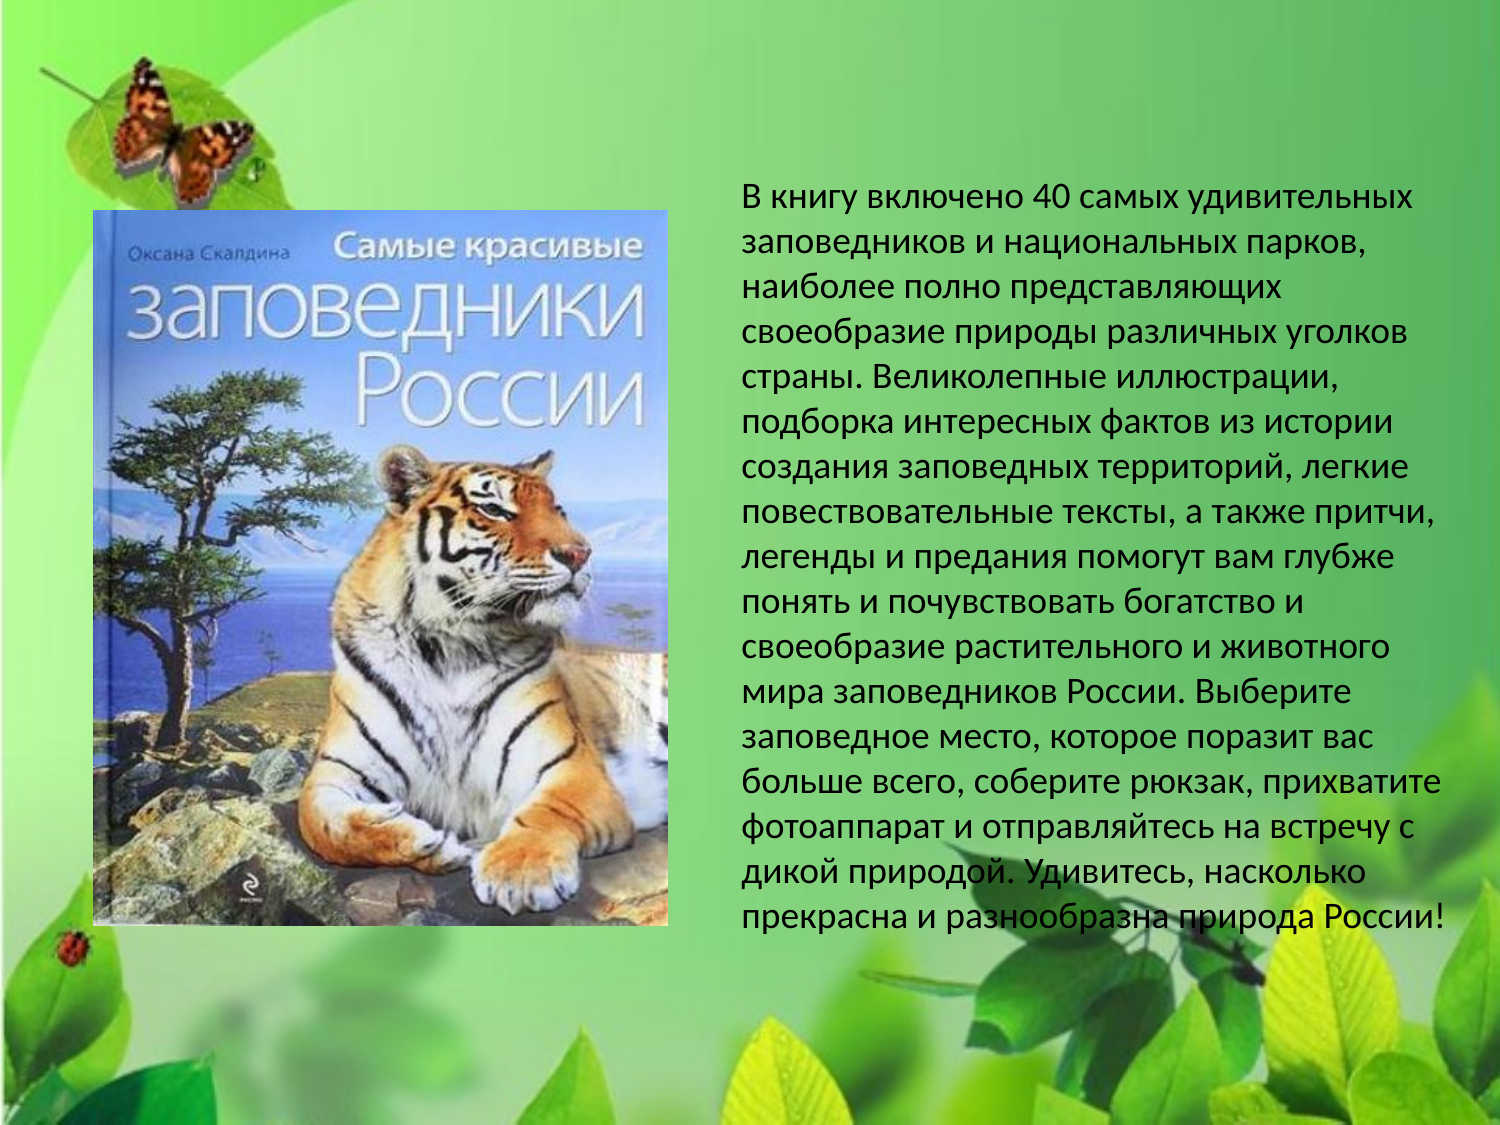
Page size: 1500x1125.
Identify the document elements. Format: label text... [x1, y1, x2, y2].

text_box В книгу включено 40 самых удивительных заповедников и национальных парков, наиболее полно представляющих своеобразие природы различных уголков страны. Великолепные иллюстрации, подборка интересных фактов из истории создания заповедных территорий, легкие повествовательные тексты, а также притчи, легенды и предания помогут вам глубже понять и почувствовать богатство и своеобразие растительного и животного мира заповедников России. Выберите заповедное место, которое поразит вас больше всего, соберите рюкзак, прихватите фотоаппарат и отправляйтесь на встречу с дикой природой. Удивитесь, насколько прекрасна и разнообразна природа России! [727, 164, 1477, 944]
picture [0, 0, 1500, 1125]
